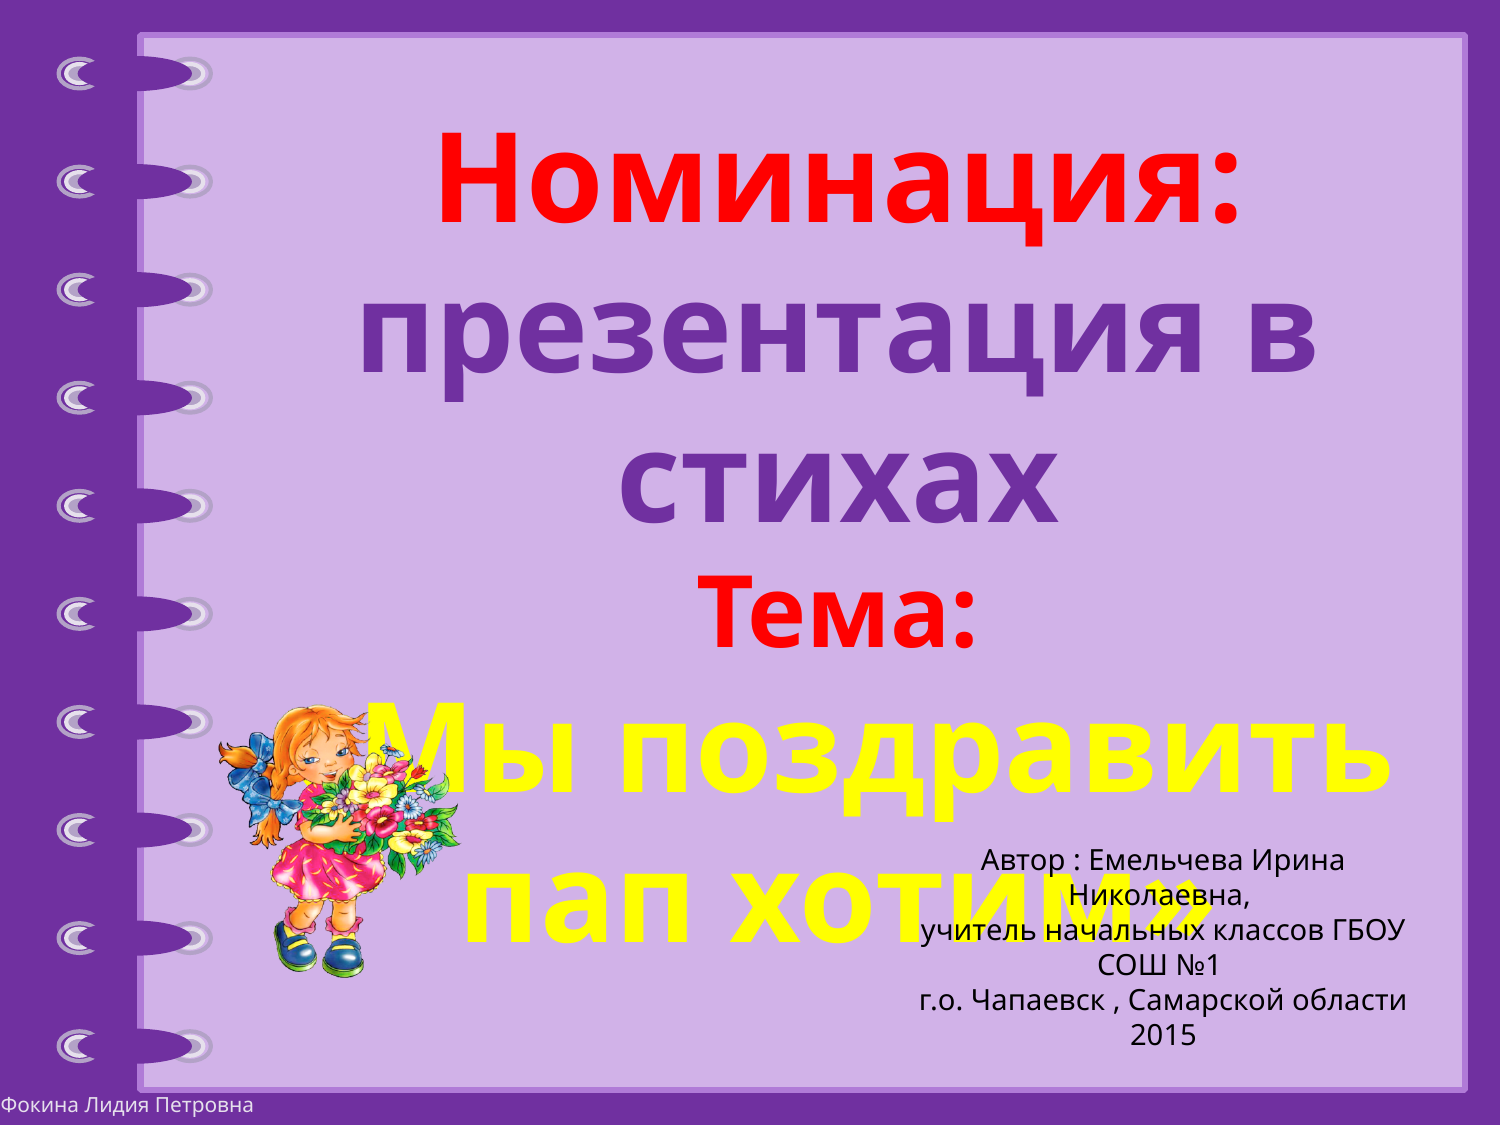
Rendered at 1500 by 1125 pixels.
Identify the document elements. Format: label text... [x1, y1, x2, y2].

text_box Автор : Емельчева Ирина Николаевна, учитель начальных классов ГБОУ СОШ №1 г.о. Чапаевск , Самарской области 2015 [891, 834, 1436, 1059]
text_box Номинация: презентация в стихах Тема: «Мы поздравить пап хотим» [222, 90, 1453, 975]
picture [218, 704, 462, 978]
